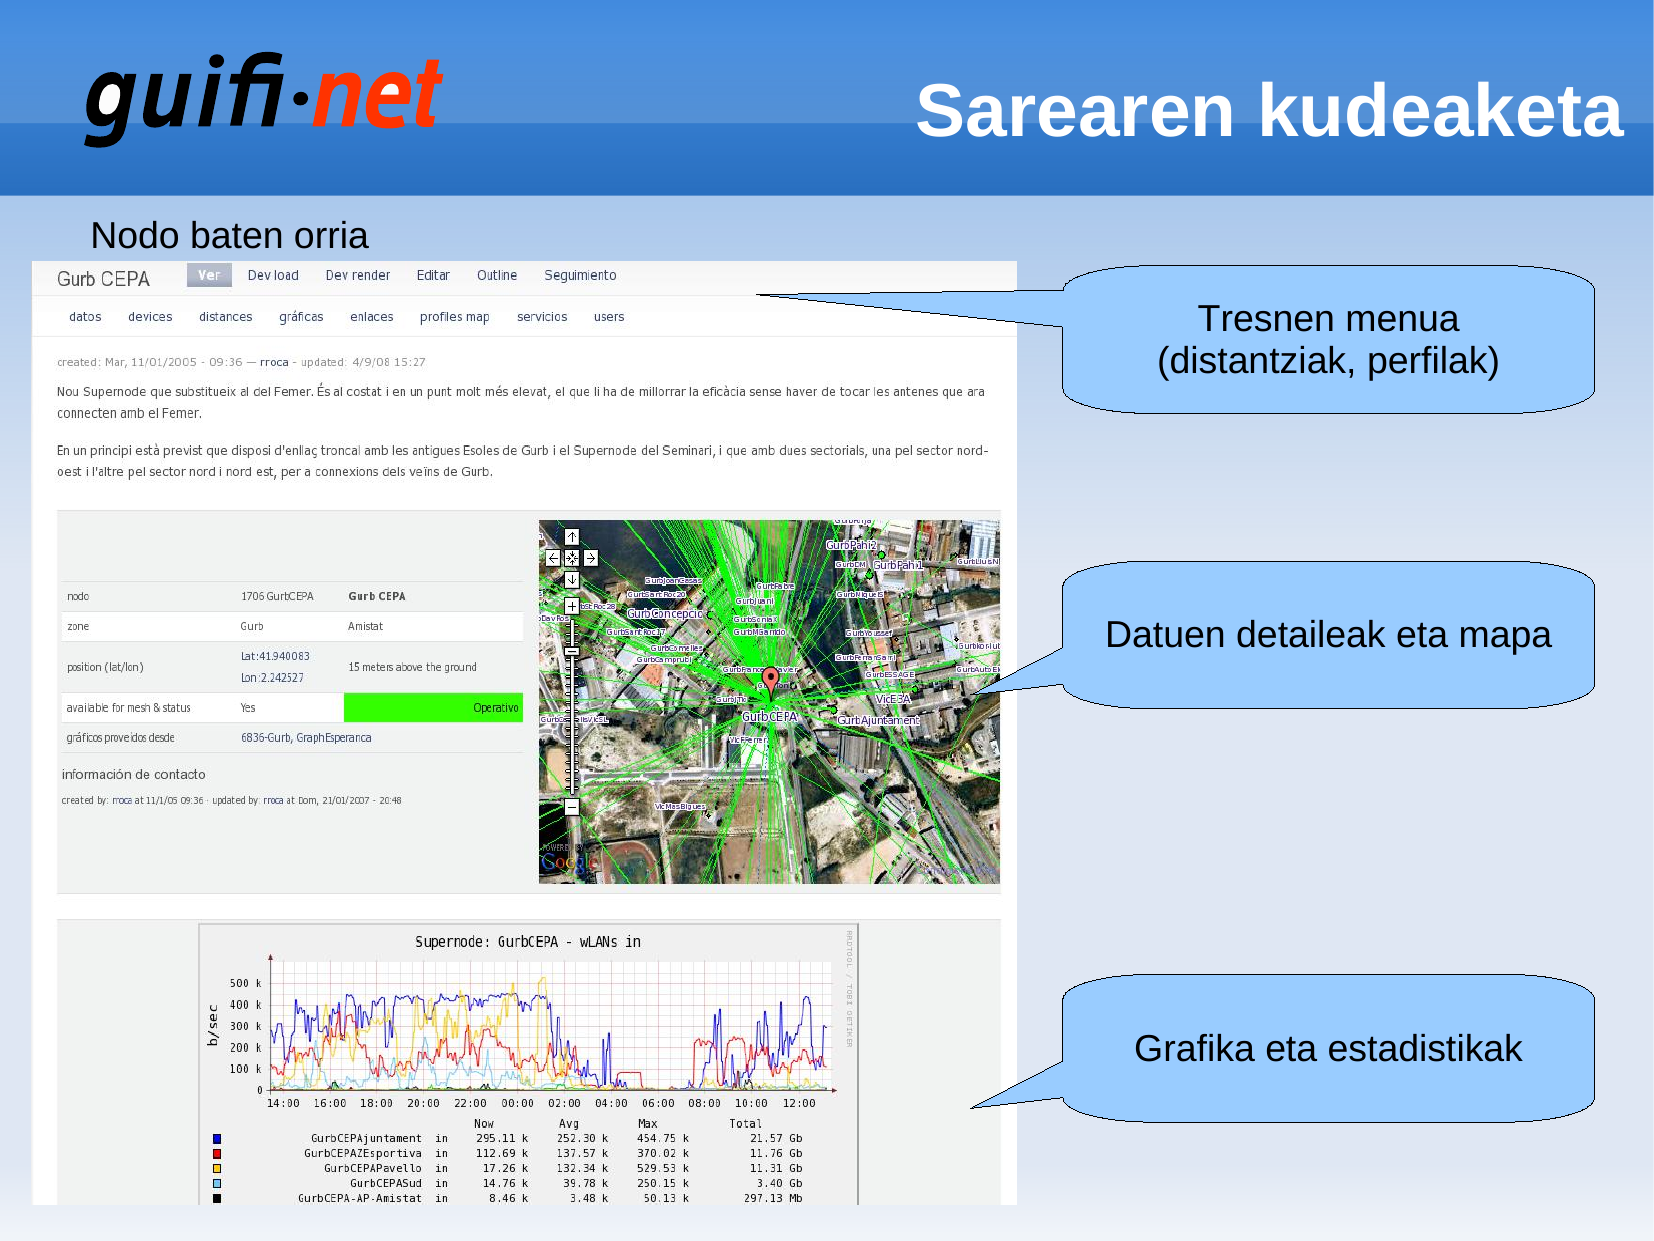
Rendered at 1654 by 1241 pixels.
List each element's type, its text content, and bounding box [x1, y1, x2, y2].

picture [0, 0, 1654, 1241]
title Sarearen kudeaketa [525, 14, 1654, 207]
text_box Grafika eta estadistikak [970, 974, 1595, 1123]
text_box Datuen detaileak eta mapa [970, 561, 1595, 709]
text_box Tresnen menua (distantziak, perfilak) [756, 265, 1595, 414]
text_box Nodo baten orria [75, 206, 384, 264]
